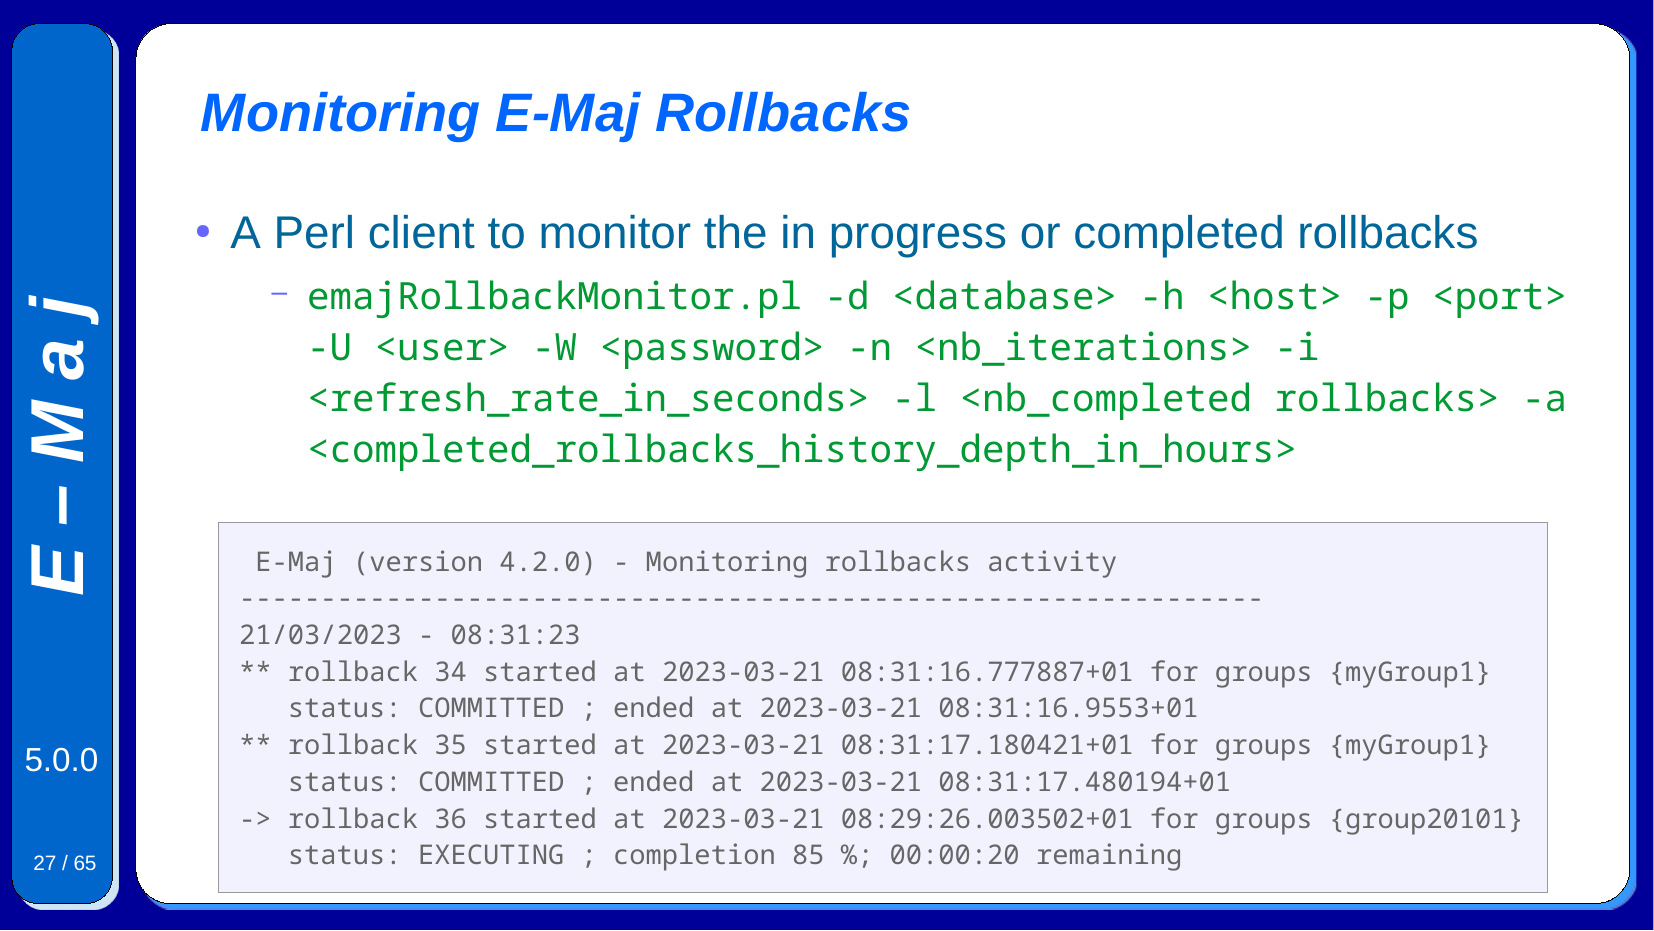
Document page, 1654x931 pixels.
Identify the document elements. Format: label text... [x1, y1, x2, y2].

title Monitoring E-Maj Rollbacks [200, 34, 1575, 191]
list A Perl client to monitor the in progress or completed rollbacks emajRollbackMonitor.pl -d <database> -h <host> -p <port> -U <user> -W <password> -n <nb_iterations> -i <refresh_rate_in_seconds> -l <nb_completed rollbacks> -a <completed_rollbacks_history_depth_in_hours> [177, 206, 1587, 502]
text_box E-Maj (version 4.2.0) - Monitoring rollbacks activity --------------------------------------------------------------- 21/03/2023 - 08:31:23 ** rollback 34 started at 2023-03-21 08:31:16.777887+01 for groups {myGroup1} status: COMMITTED ; ended at 2023-03-21 08:31:16.9553+01 ** rollback 35 started at 2023-03-21 08:31:17.180421+01 for groups {myGroup1} status: COMMITTED ; ended at 2023-03-21 08:31:17.480194+01 -> rollback 36 started at 2023-03-21 08:29:26.003502+01 for groups {group20101} status: EXECUTING ; completion 85 %; 00:00:20 remaining [218, 522, 1548, 878]
